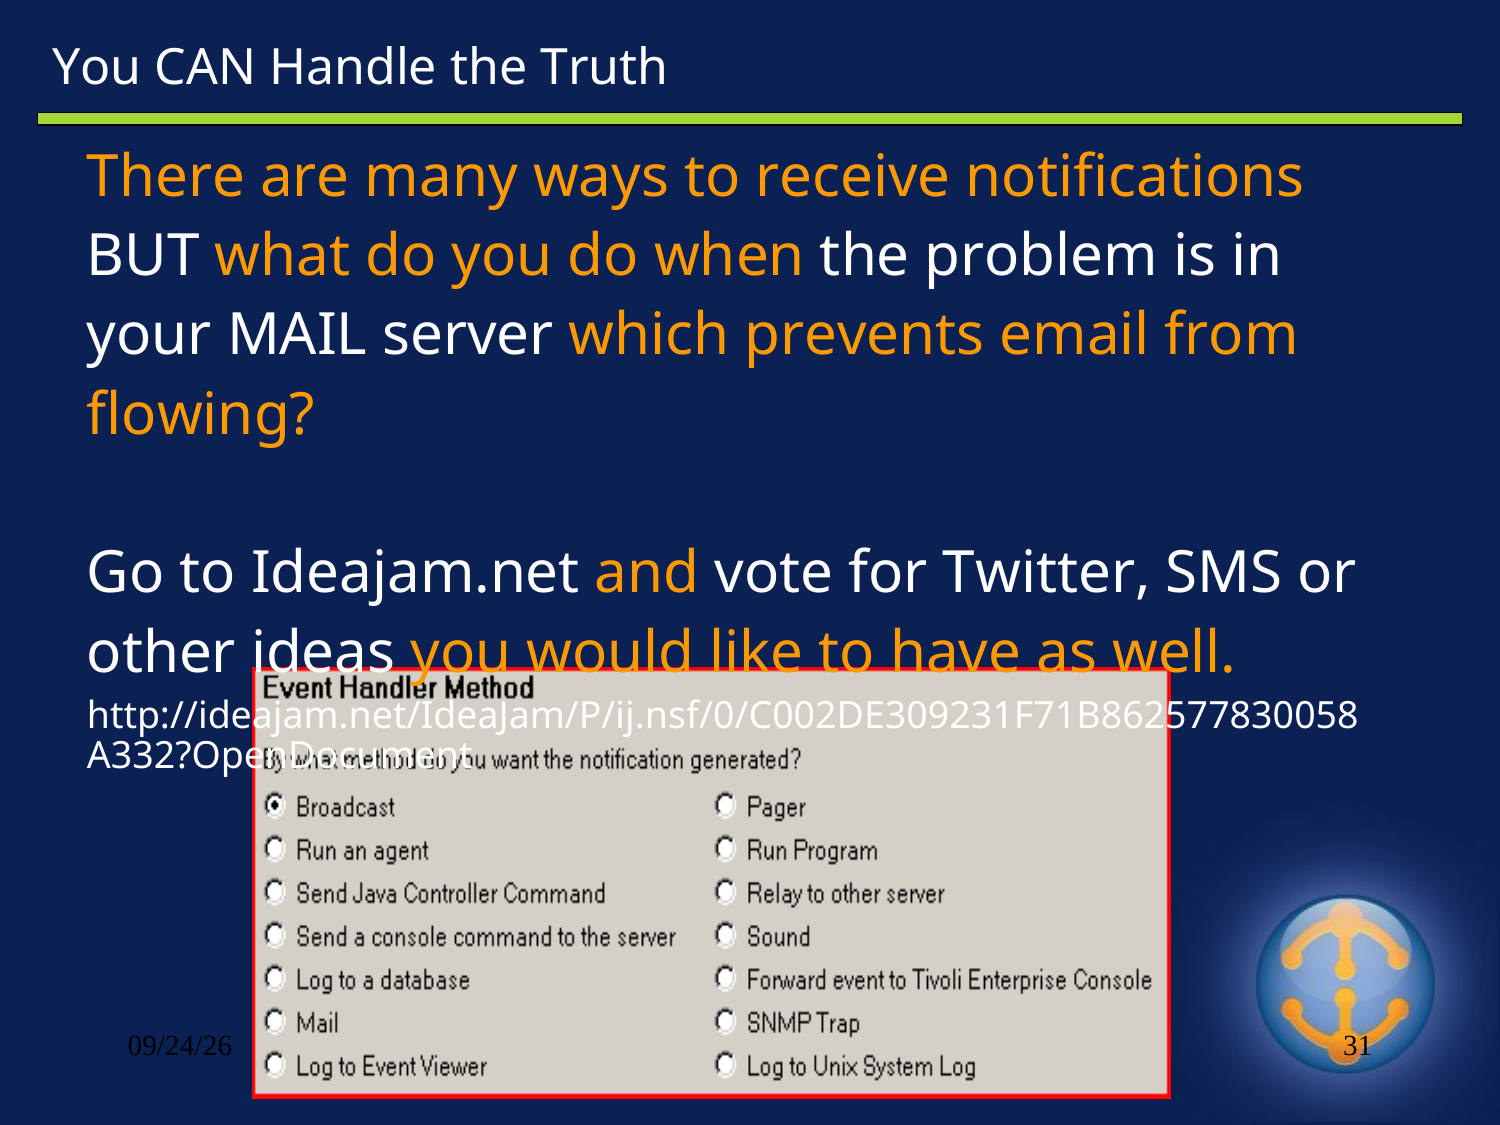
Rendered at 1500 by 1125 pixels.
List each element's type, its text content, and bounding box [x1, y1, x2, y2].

text_box You CAN Handle the Truth [37, 24, 1363, 96]
text_box [37, 112, 1463, 126]
picture [0, 0, 1500, 1125]
text_box There are many ways to receive notifications BUT what do you do when the problem is in your MAIL server which prevents email from flowing? Go to Ideajam.net and vote for Twitter, SMS or other ideas you would like to have as well. http://ideajam.net/IdeaJam/P/ij.nsf/0/C002DE309231F71B862577830058A332?OpenDocument [86, 134, 1382, 651]
